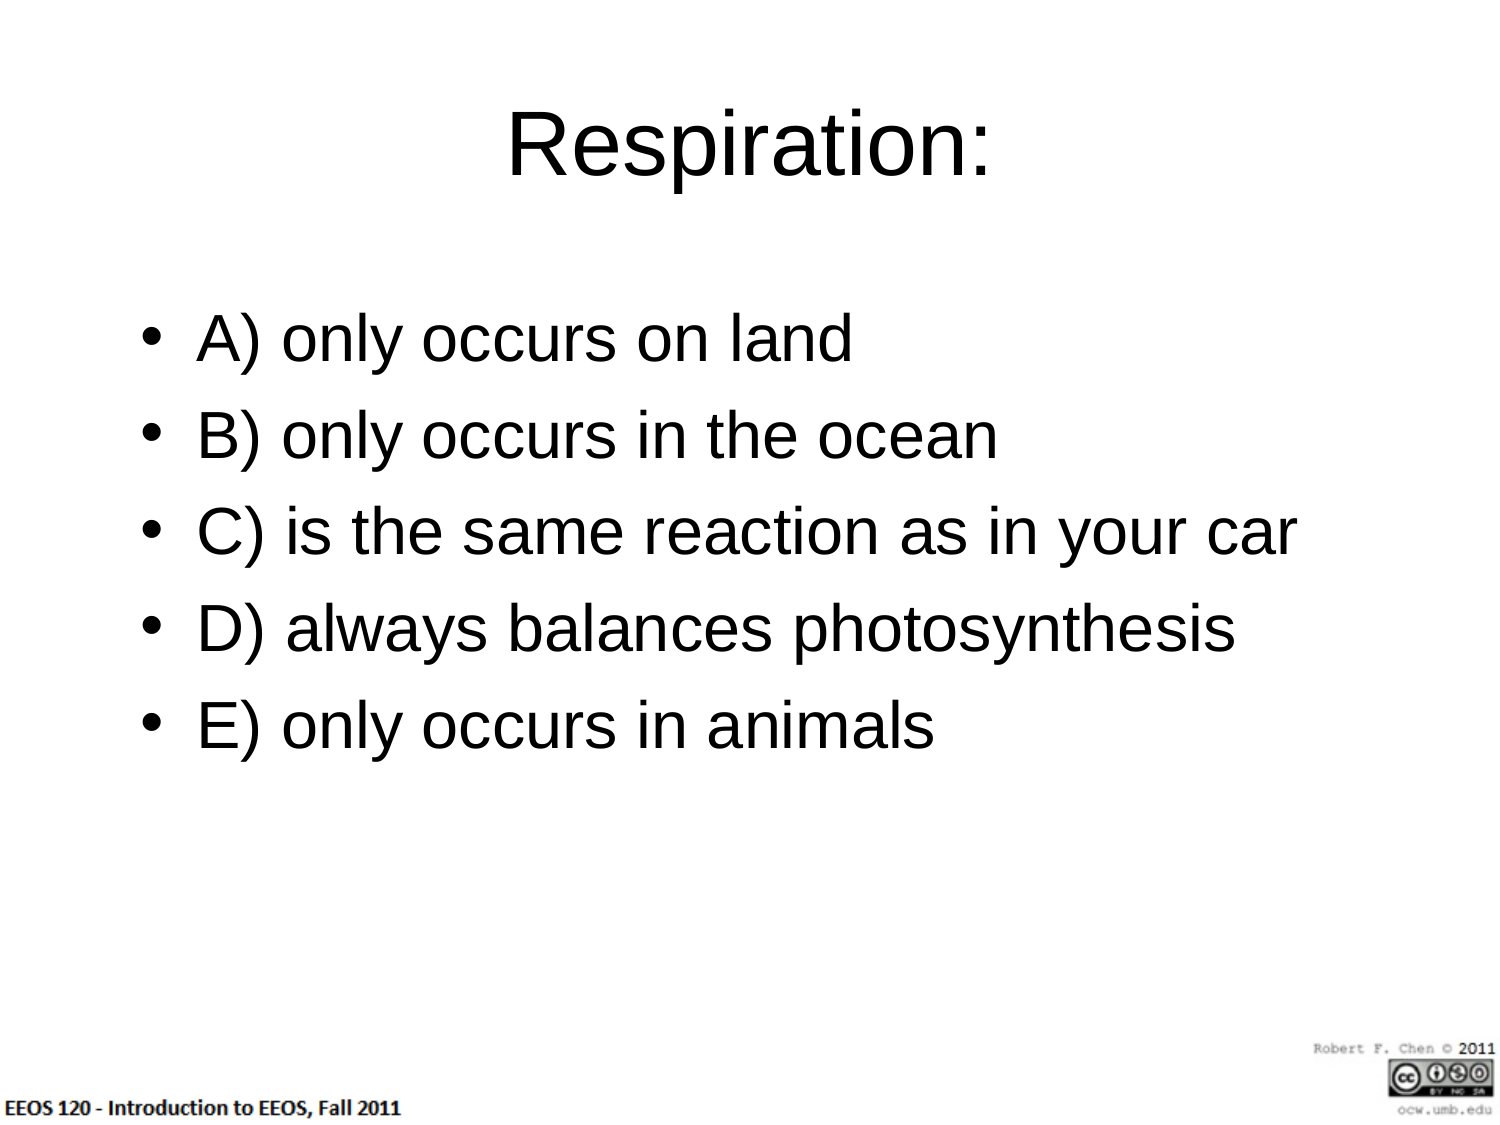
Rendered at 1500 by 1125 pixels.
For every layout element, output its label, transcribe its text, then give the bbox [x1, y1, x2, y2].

list A) only occurs on land B) only occurs in the ocean C) is the same reaction as in your car D) always balances photosynthesis E) only occurs in animals [125, 287, 1476, 1063]
picture [0, 1090, 406, 1125]
picture [1303, 1037, 1500, 1125]
title Respiration: [75, 45, 1426, 233]
